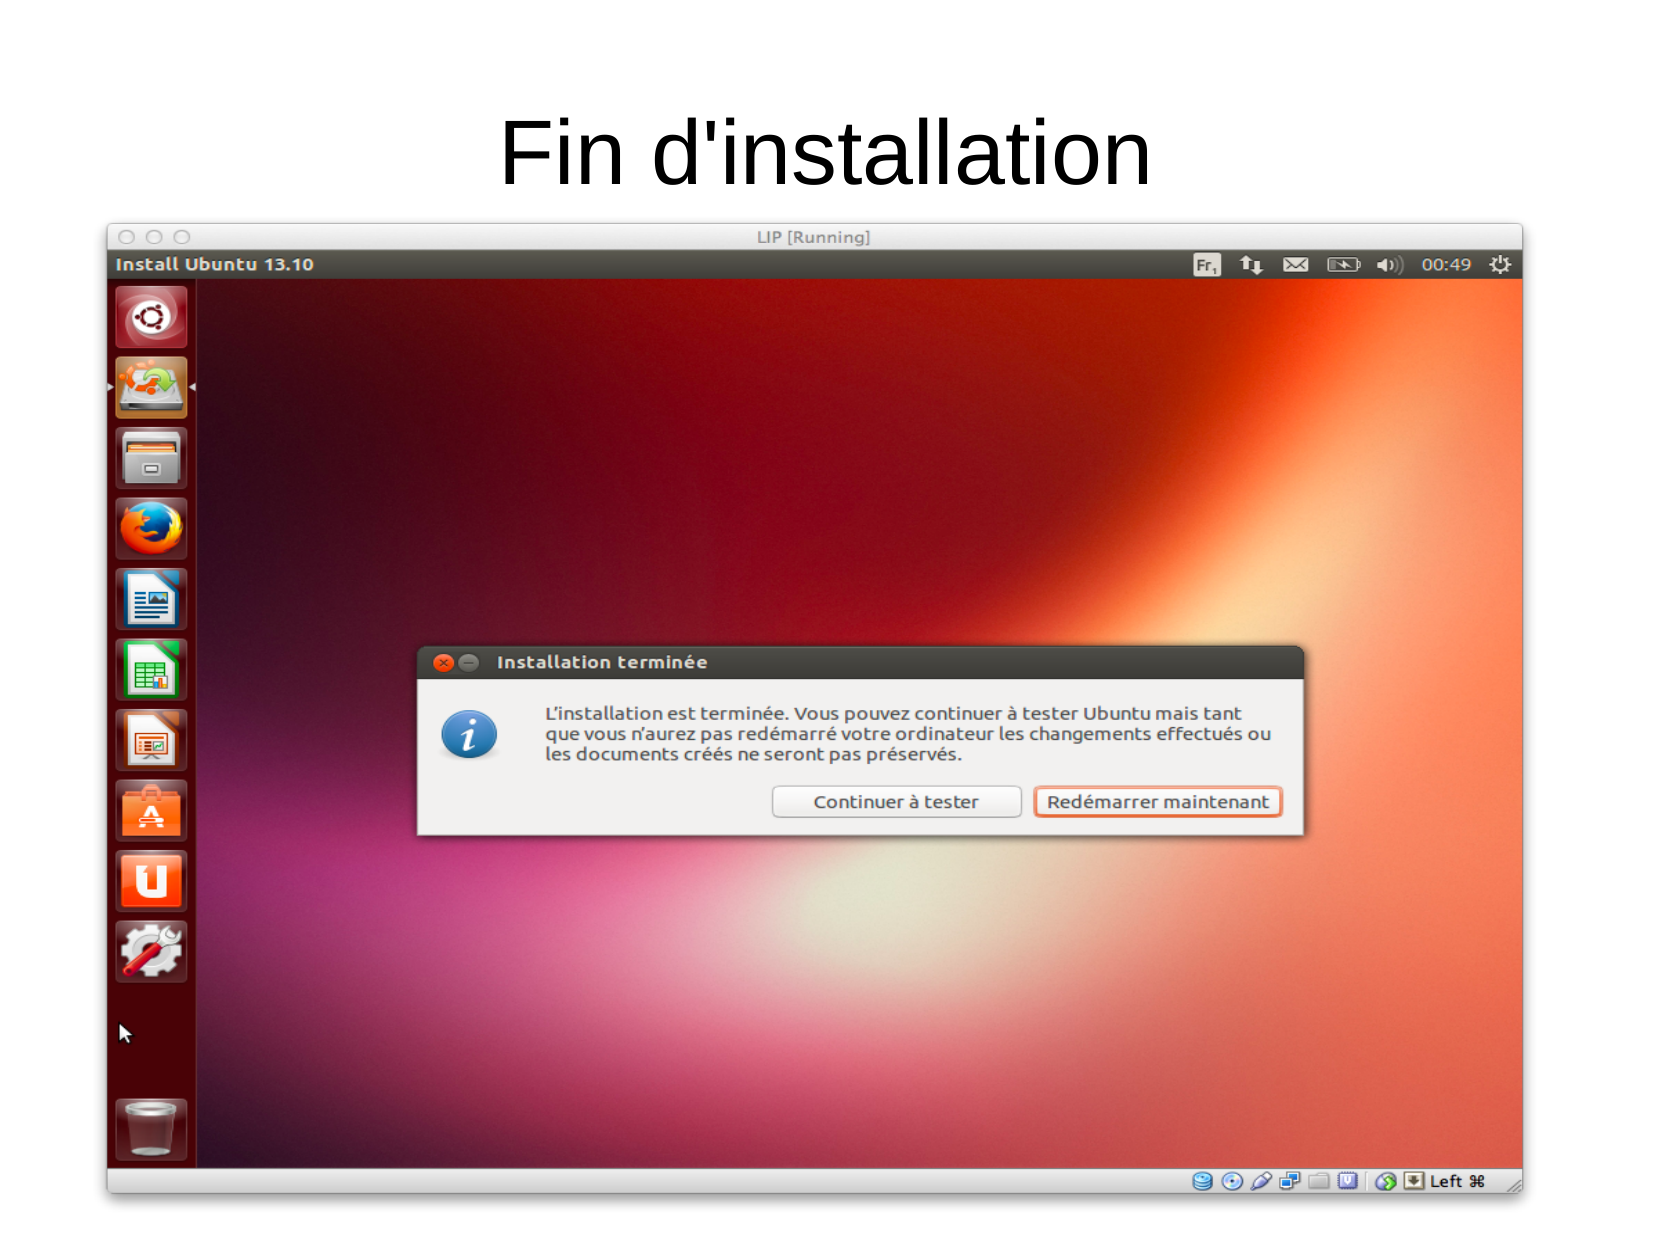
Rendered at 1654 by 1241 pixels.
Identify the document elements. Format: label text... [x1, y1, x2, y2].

picture [88, 212, 1542, 1217]
title Fin d'installation [82, 49, 1571, 257]
